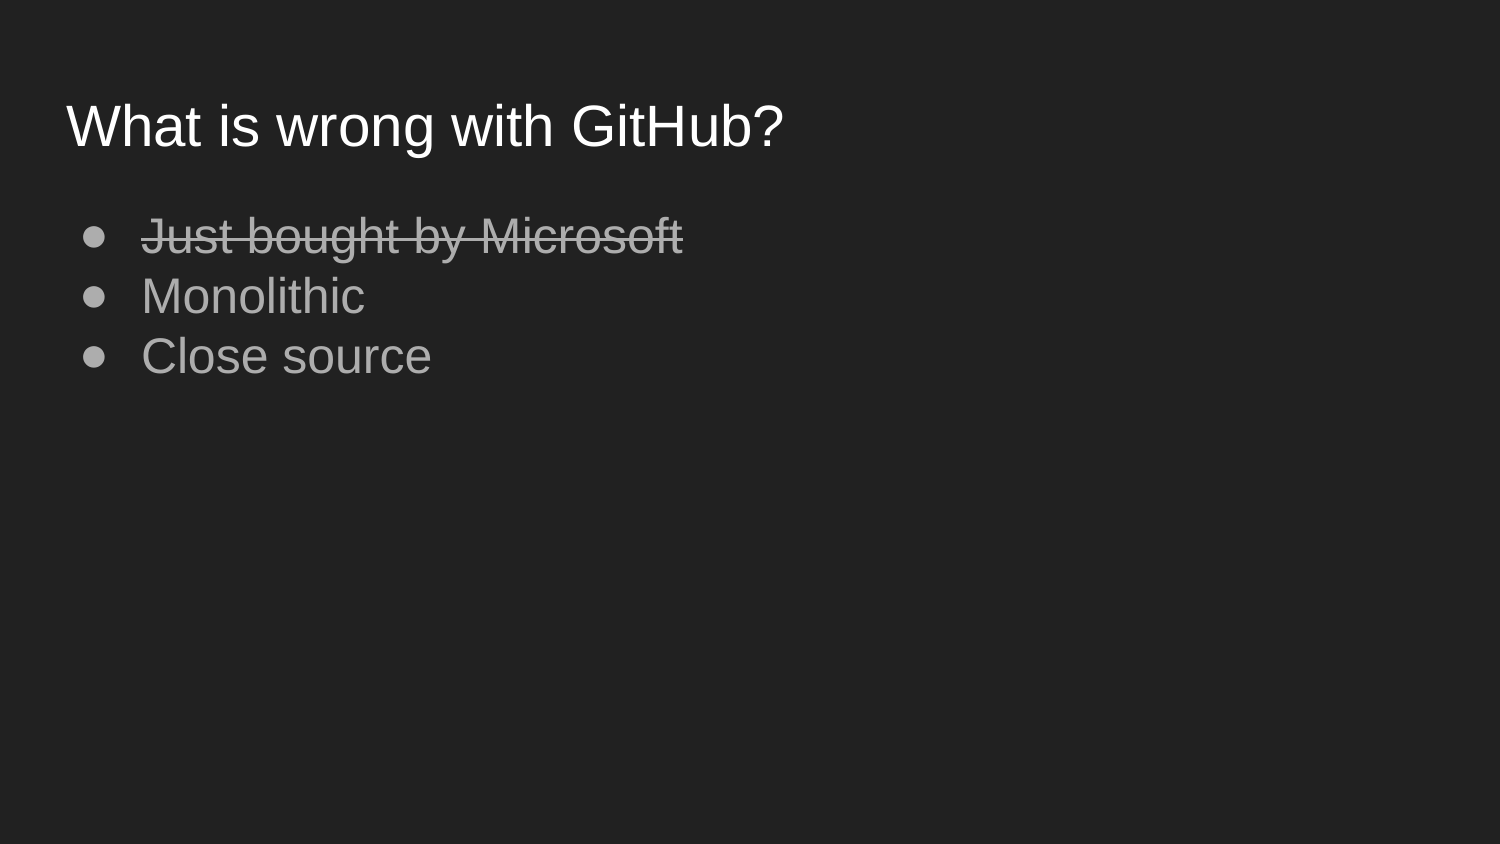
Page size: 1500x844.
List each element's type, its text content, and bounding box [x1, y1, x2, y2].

list Just bought by Microsoft Monolithic Close source [51, 189, 1449, 750]
title What is wrong with GitHub? [51, 72, 1449, 167]
